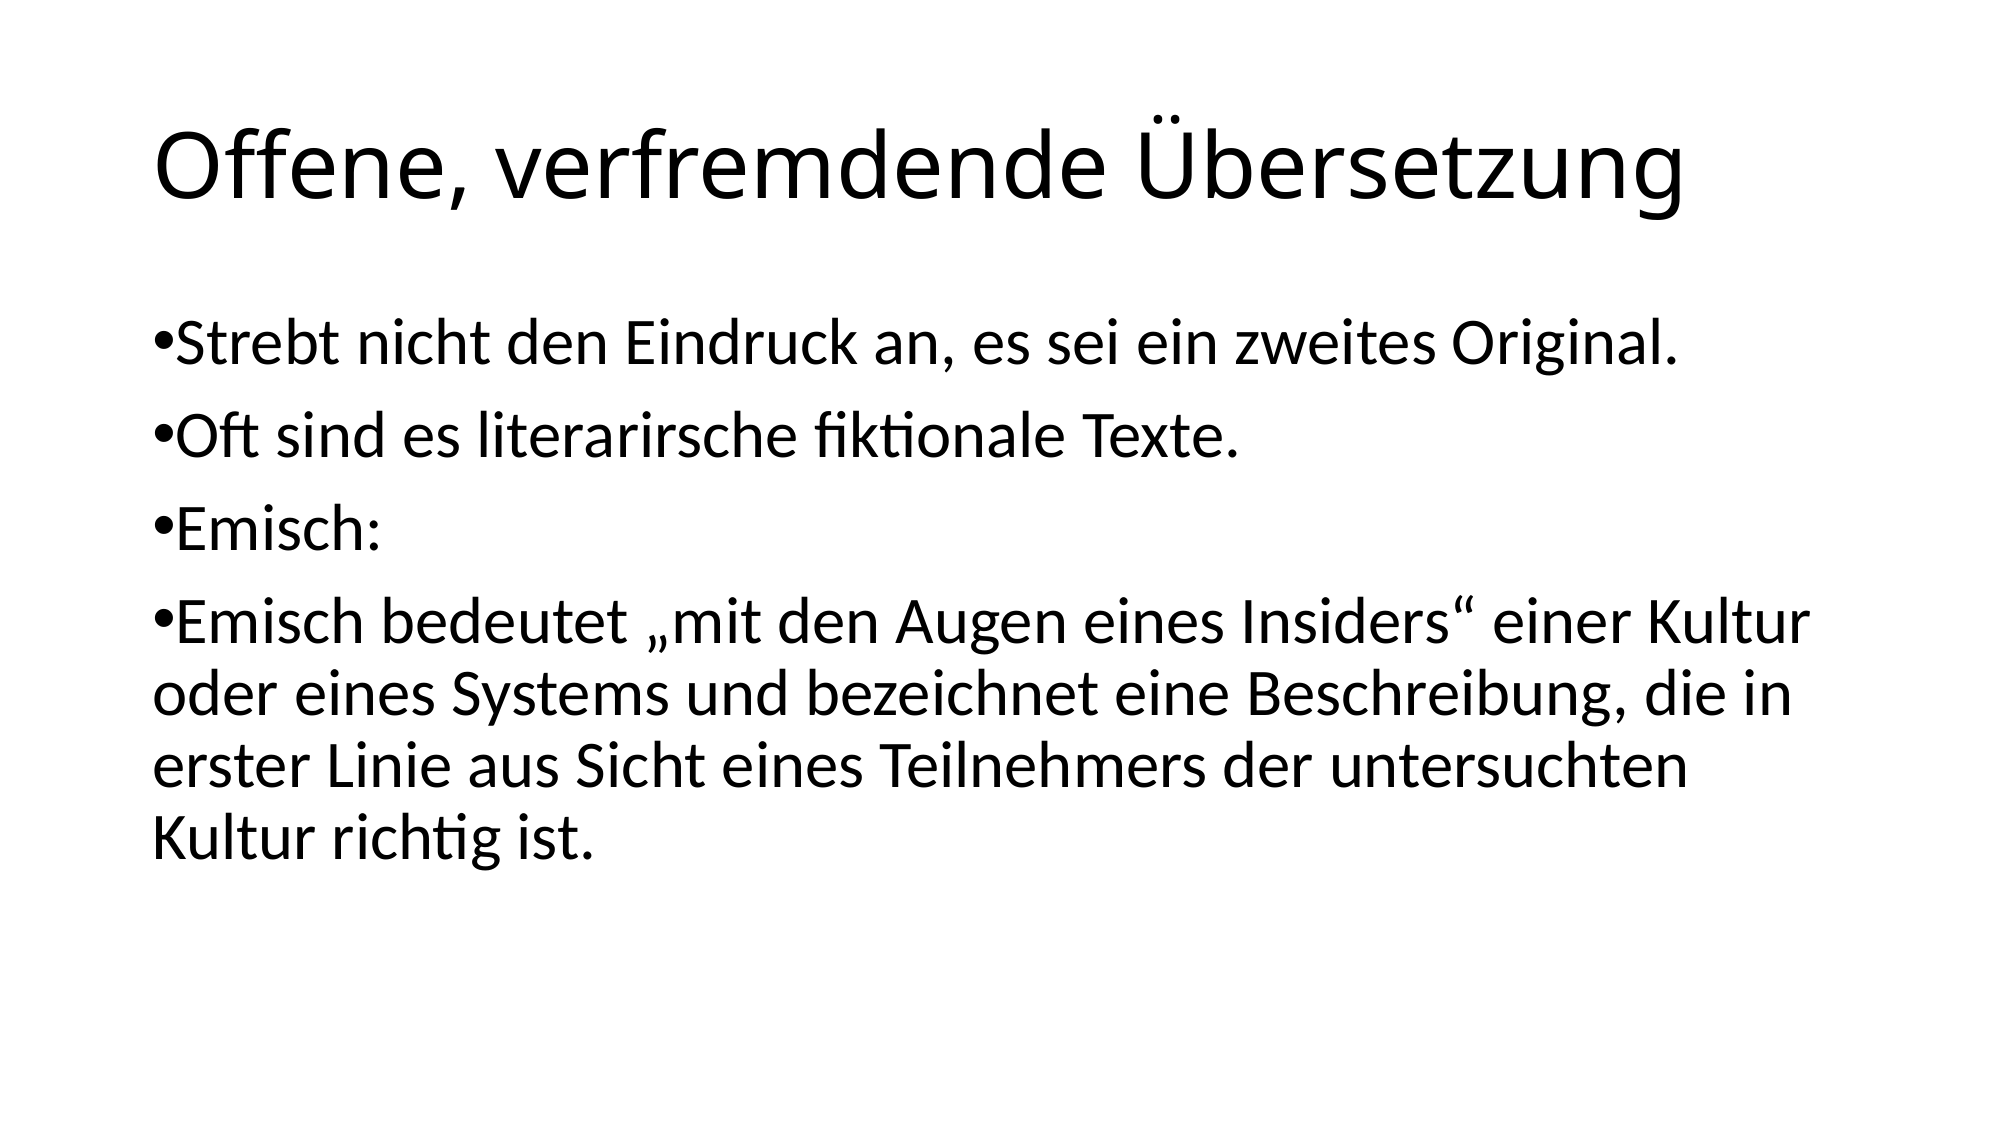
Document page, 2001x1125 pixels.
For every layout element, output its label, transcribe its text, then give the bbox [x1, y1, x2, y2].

list Strebt nicht den Eindruck an, es sei ein zweites Original. Oft sind es literarirsche fiktionale Texte. Emisch: Emisch bedeutet „mit den Augen eines Insiders“ einer Kultur oder eines Systems und bezeichnet eine Beschreibung, die in erster Linie aus Sicht eines Teilnehmers der untersuchten Kultur richtig ist. [137, 299, 1863, 1014]
title Offene, verfremdende Übersetzung [137, 59, 1863, 278]
